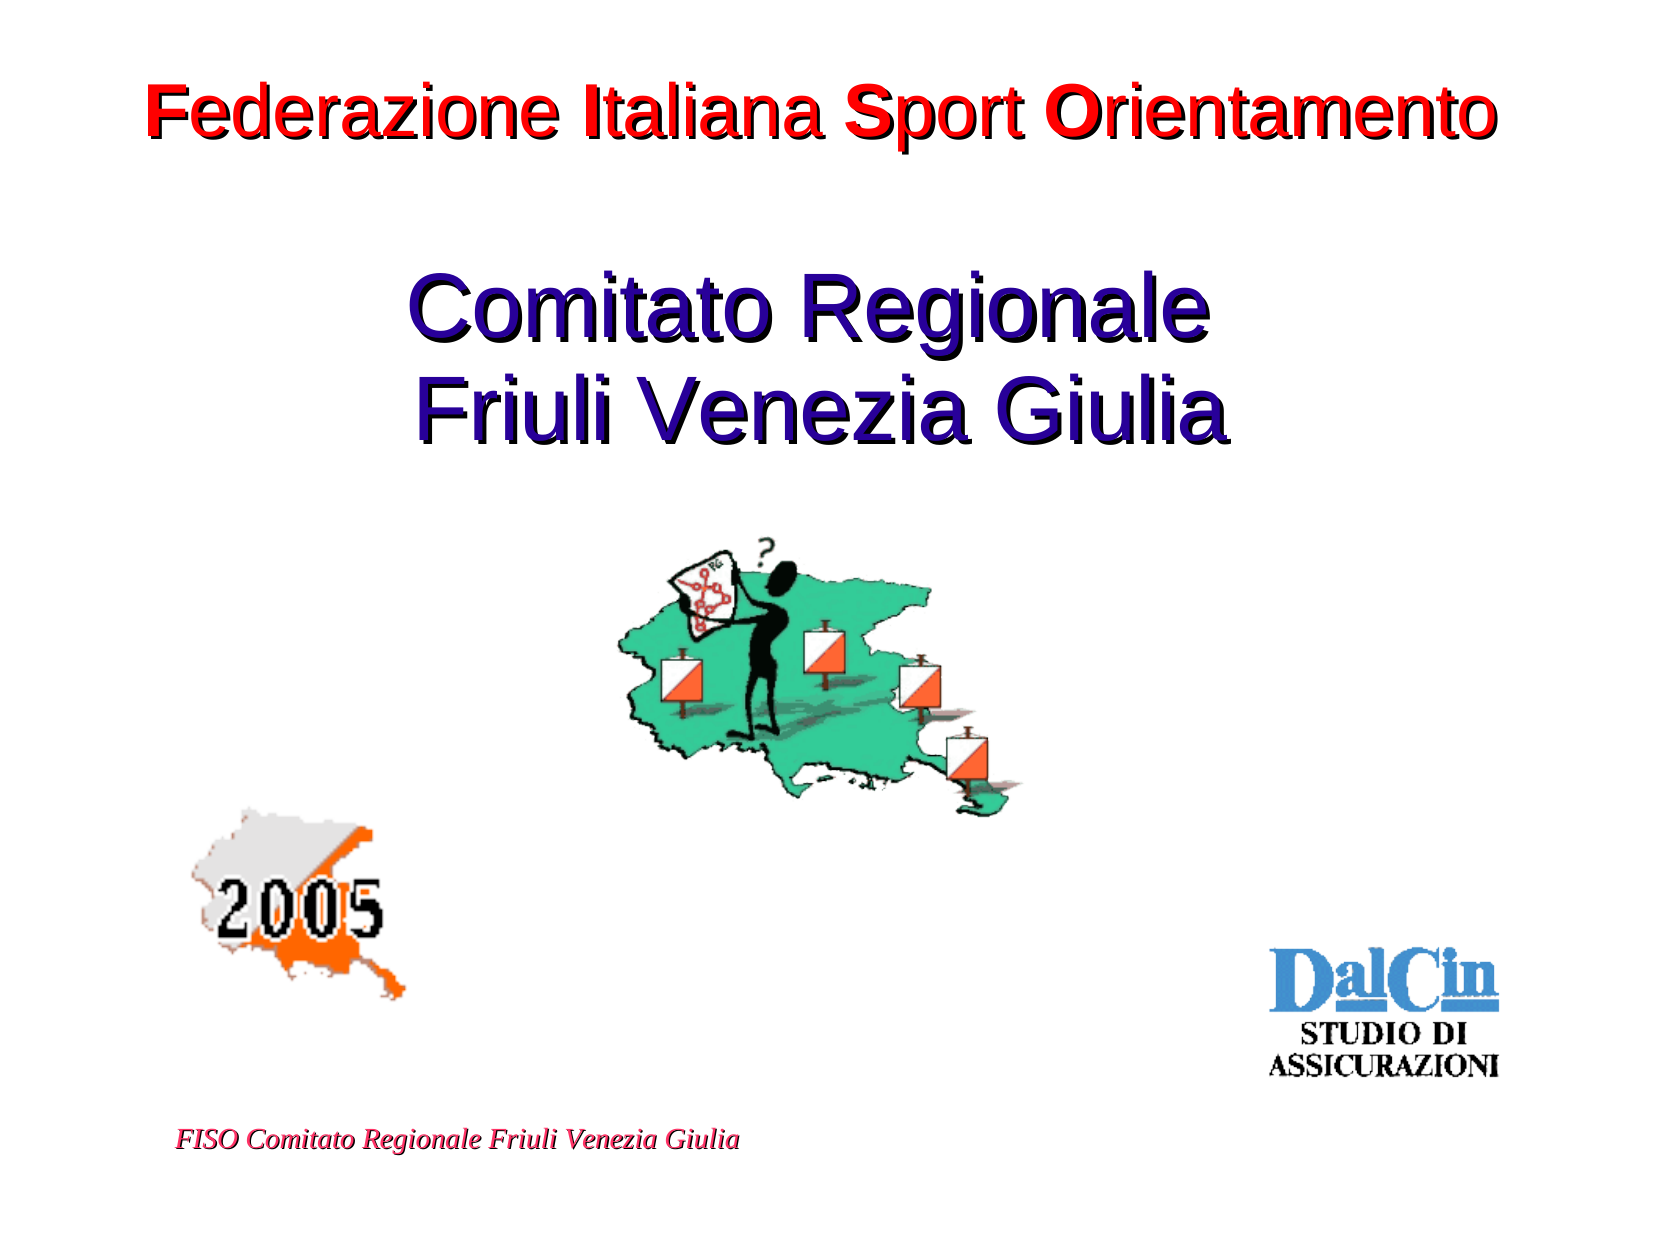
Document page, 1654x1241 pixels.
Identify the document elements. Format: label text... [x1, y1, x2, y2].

picture [606, 531, 1034, 827]
picture [1263, 944, 1506, 1084]
title Federazione Italiana Sport Orientamento Comitato Regionale Friuli Venezia Giulia [76, 68, 1565, 460]
picture [189, 797, 414, 1009]
